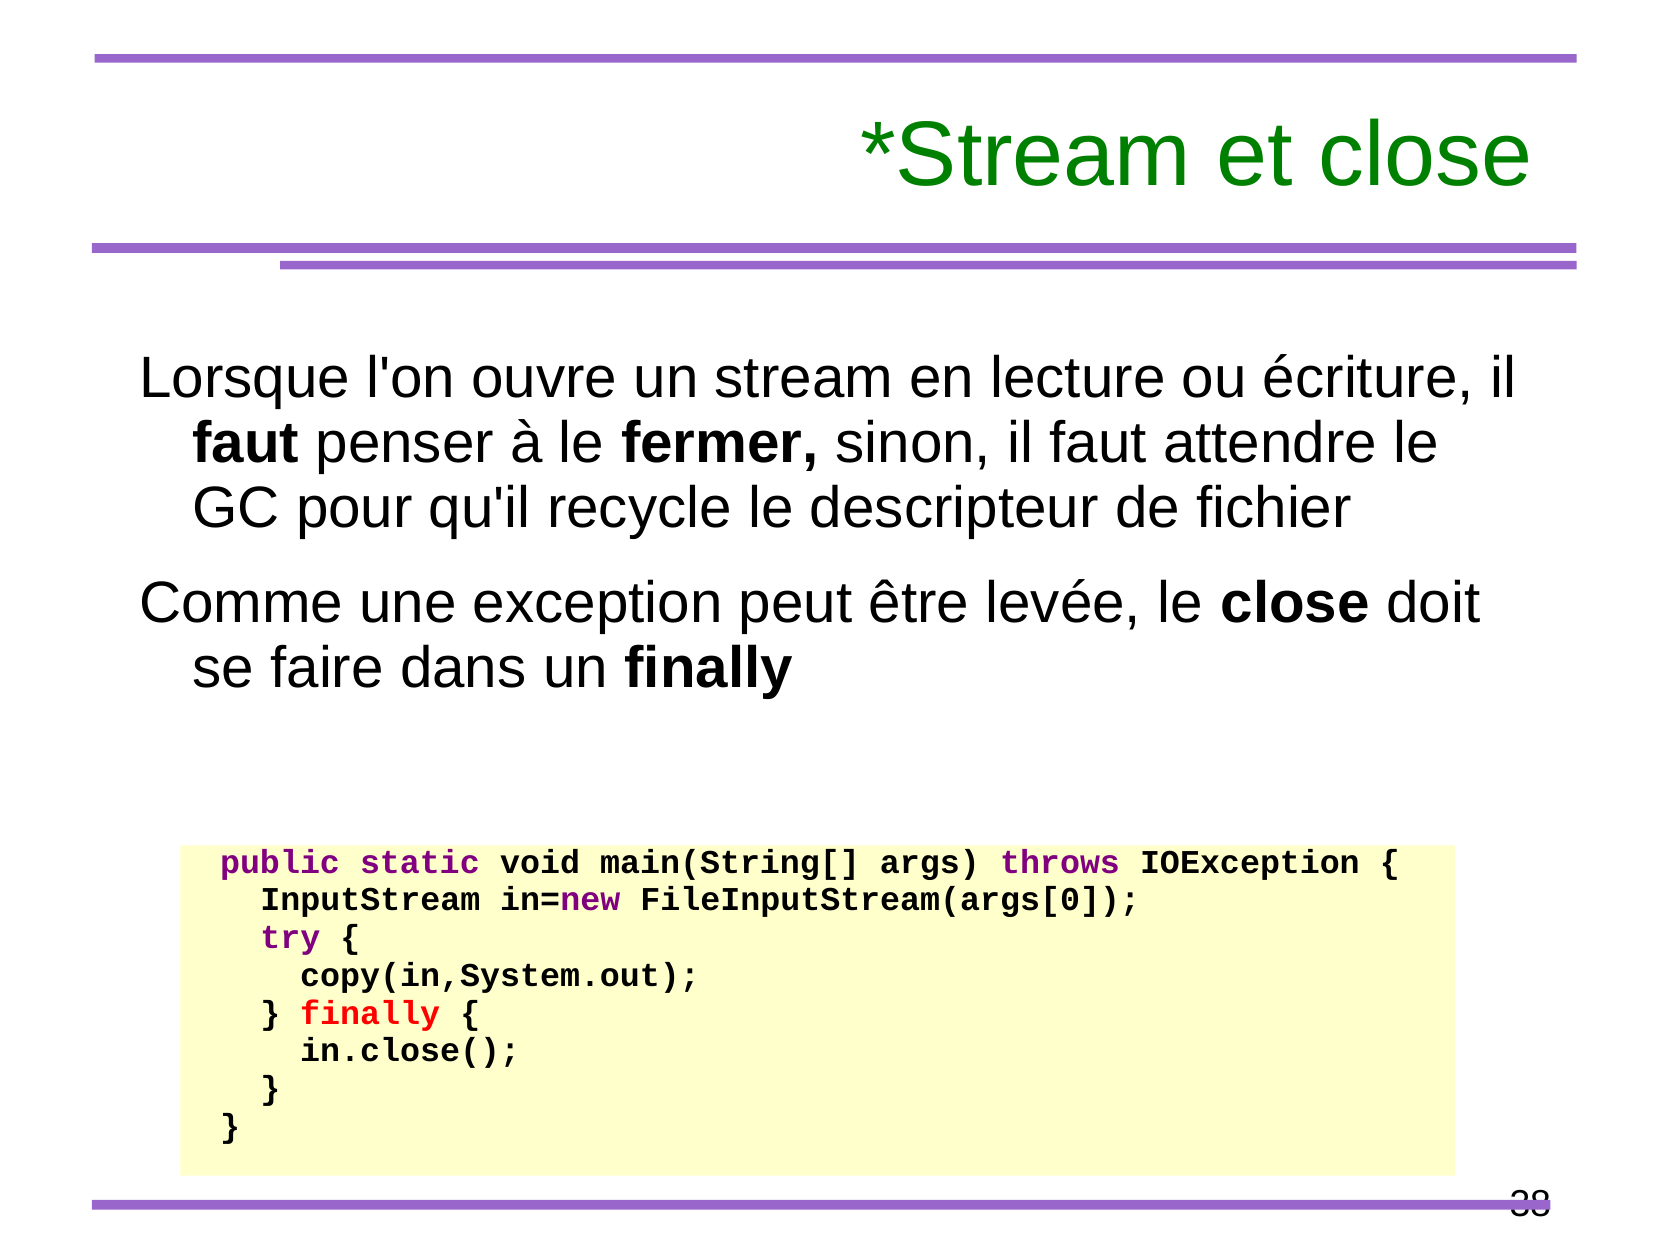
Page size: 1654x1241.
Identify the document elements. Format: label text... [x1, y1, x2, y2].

list Lorsque l'on ouvre un stream en lecture ou écriture, il faut penser à le fermer, sinon, il faut attendre le GC pour qu'il recycle le descripteur de fichier Comme une exception peut être levée, le close doit se faire dans un finally [121, 344, 1534, 813]
text_box public static void main(String[] args) throws IOException { InputStream in=new FileInputStream(args[0]); try { copy(in,System.out); } finally { in.close(); } } [180, 845, 1455, 1176]
title *Stream et close [121, 49, 1534, 257]
